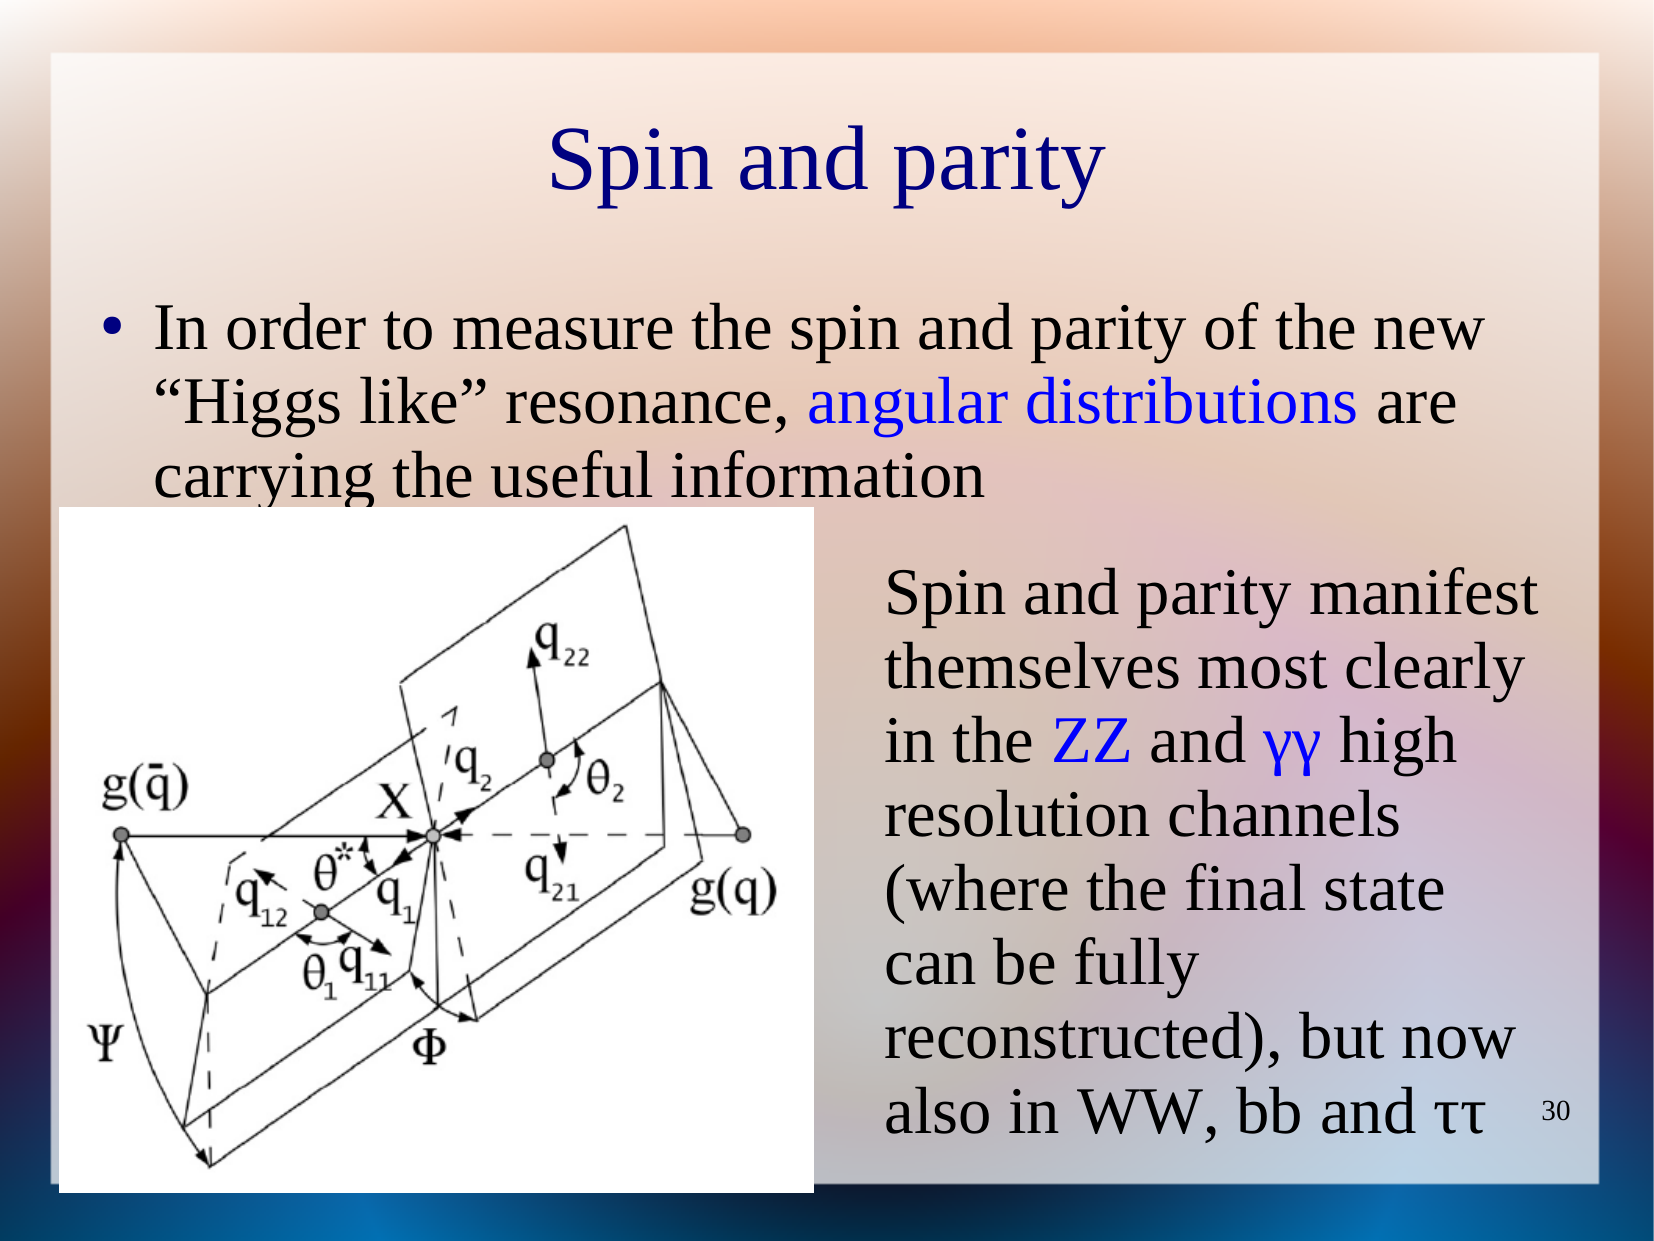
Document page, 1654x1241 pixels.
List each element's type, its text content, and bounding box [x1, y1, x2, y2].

picture [0, 0, 1654, 1241]
title Spin and parity [82, 55, 1571, 263]
list In order to measure the spin and parity of the new “Higgs like” resonance, angular distributions are carrying the useful information [82, 290, 1571, 1010]
text_box Spin and parity manifest themselves most clearly in the ZZ and γγ high resolution channels (where the final state can be fully reconstructed), but now also in WW, bb and ττ [814, 555, 1542, 1148]
